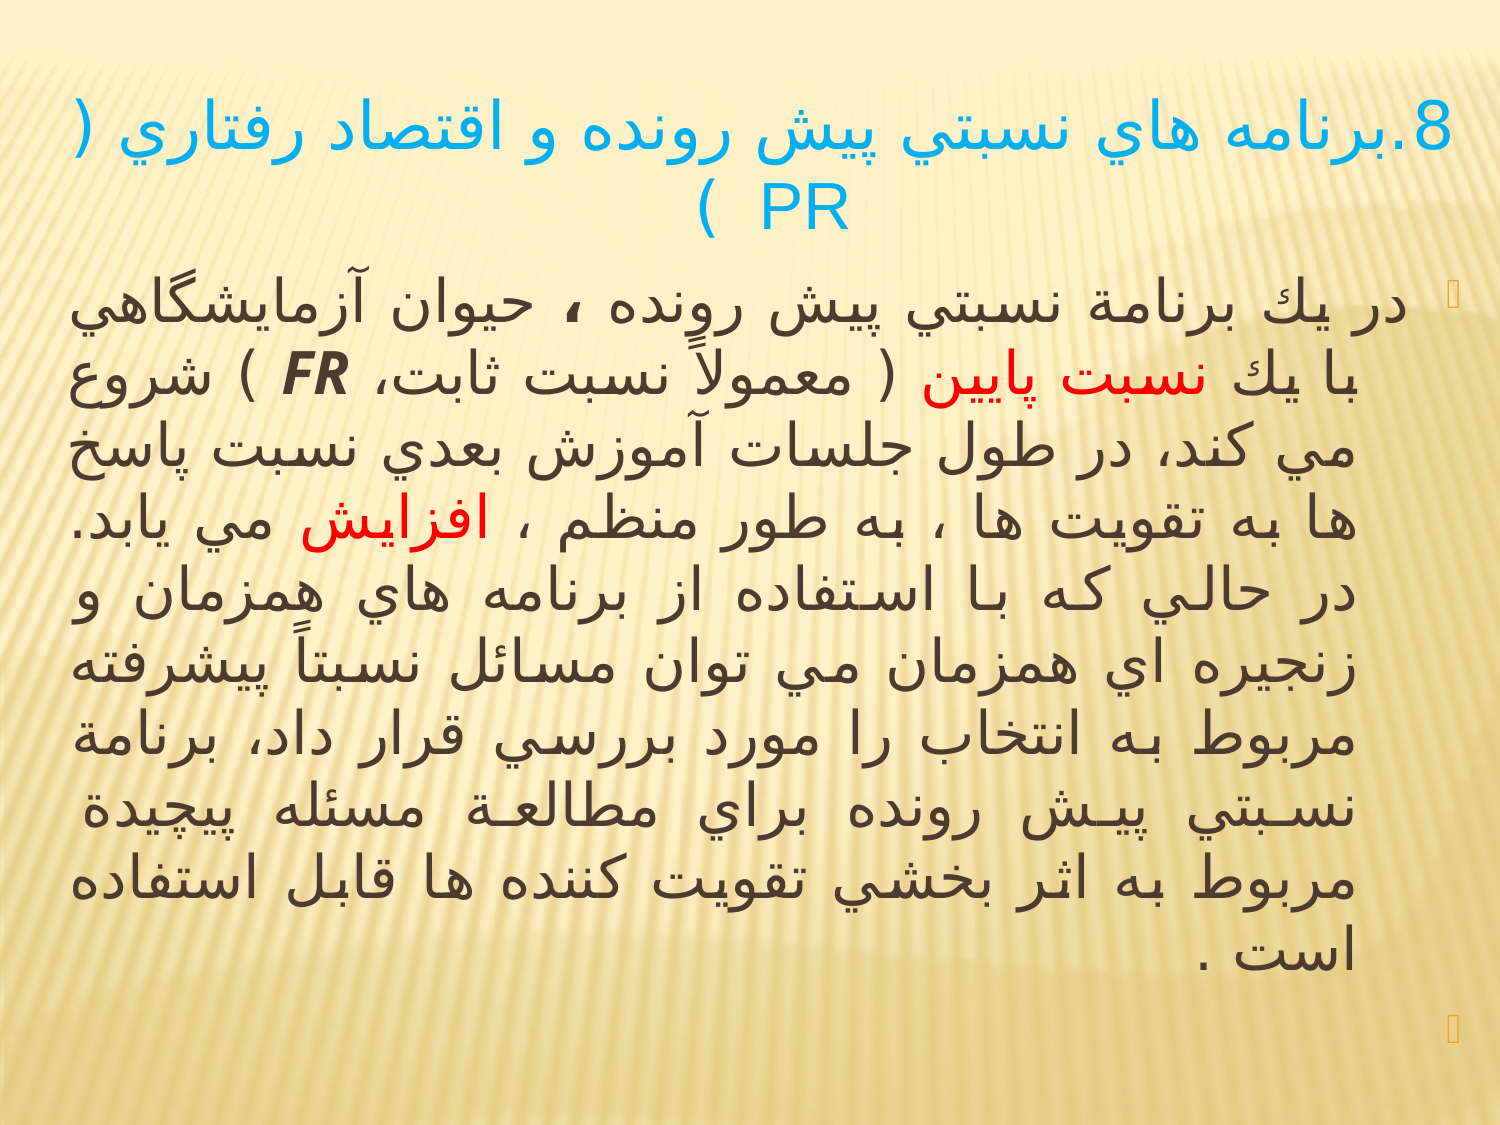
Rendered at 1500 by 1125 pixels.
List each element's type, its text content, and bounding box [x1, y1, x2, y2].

list در يك برنامة نسبتي پيش رونده ، حيوان آزمايشگاهي با يك نسبت پايين ( معمولاً نسبت ثابت، FR ) شروع مي كند، در طول جلسات آموزش بعدي نسبت پاسخ ها به تقويت ها ، به طور منظم ، افزايش مي يابد. در حالي كه با استفاده از برنامه هاي همزمان و زنجيره اي همزمان مي توان مسائل نسبتاً پيشرفته مربوط به انتخاب را مورد بررسي قرار داد، برنامة نسبتي پيش رونده براي مطالعة مسئله پيچيدة مربوط به اثر بخشي تقويت كننده ها قابل استفاده است . [50, 254, 1476, 998]
title 8.برنامه هاي نسبتي پيش رونده و اقتصاد رفتاري ( PR ) [50, 75, 1476, 213]
